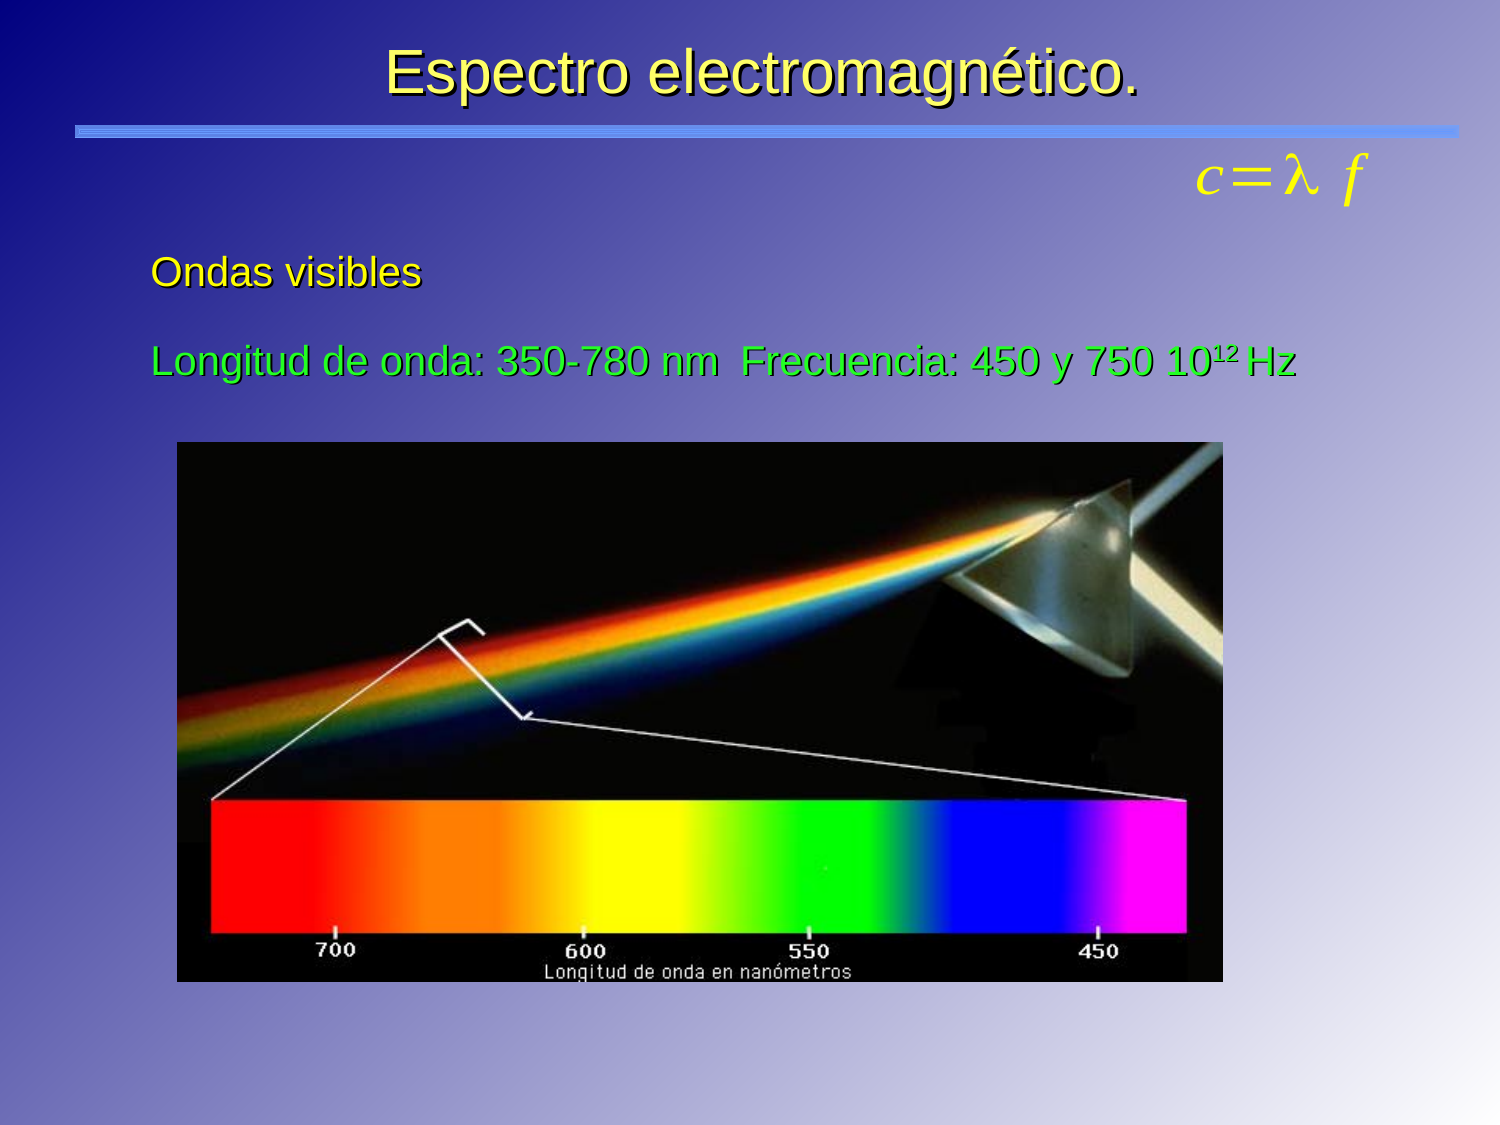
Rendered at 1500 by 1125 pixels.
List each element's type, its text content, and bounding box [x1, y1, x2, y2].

text_box Longitud de onda: 350-780 nm Frecuencia: 450 y 750 1012 Hz [88, 325, 1418, 384]
chart [1181, 140, 1390, 207]
text_box Espectro electromagnético. [50, 23, 1476, 114]
picture [177, 442, 1223, 982]
text_box [75, 125, 1460, 138]
text_box Ondas visibles [88, 237, 886, 325]
